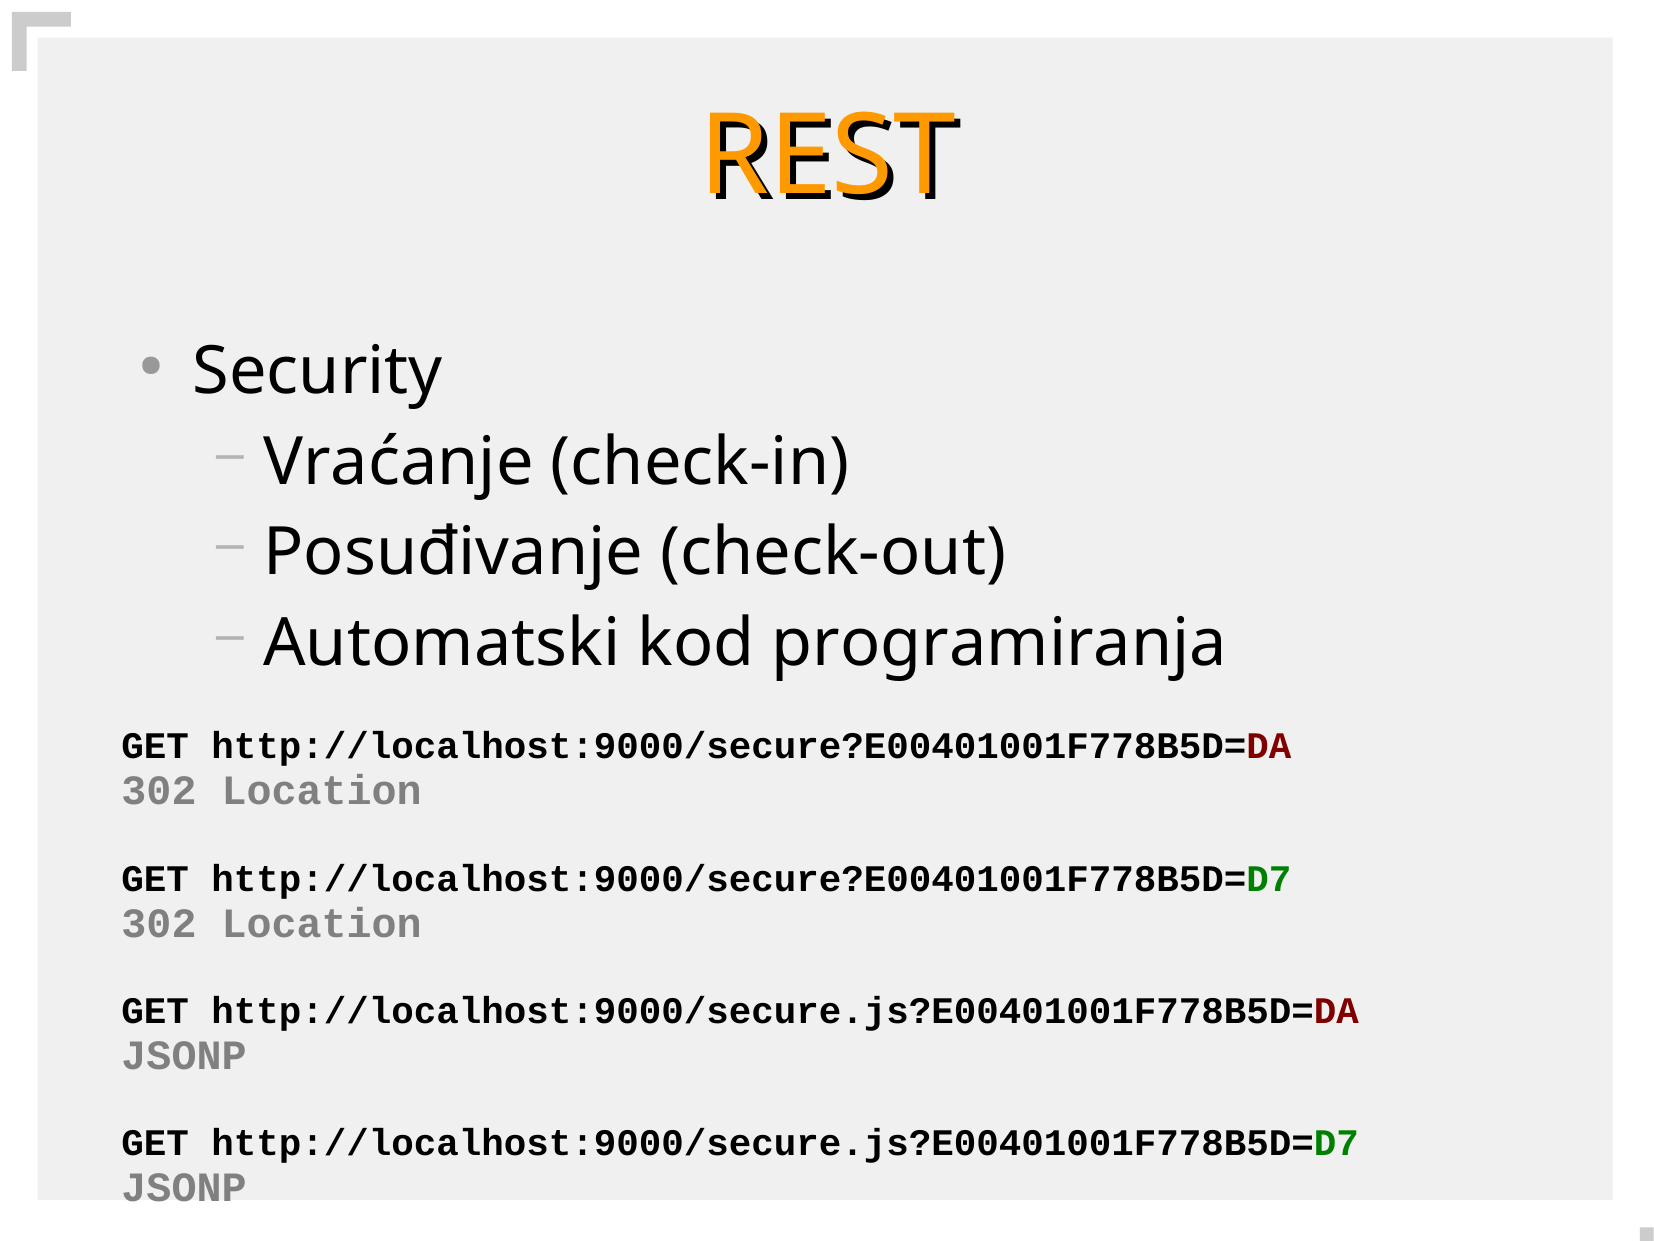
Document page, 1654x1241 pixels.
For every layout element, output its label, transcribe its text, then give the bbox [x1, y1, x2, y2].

title REST [121, 46, 1534, 254]
list Security Vraćanje (check-in) Posuđivanje (check-out) Automatski kod programiranja GET http://localhost:9000/secure?E00401001F778B5D=DA 302 Location GET http://localhost:9000/secure?E00401001F778B5D=D7 302 Location GET http://localhost:9000/secure.js?E00401001F778B5D=DA JSONP GET http://localhost:9000/secure.js?E00401001F778B5D=D7 JSONP [121, 322, 1561, 1163]
